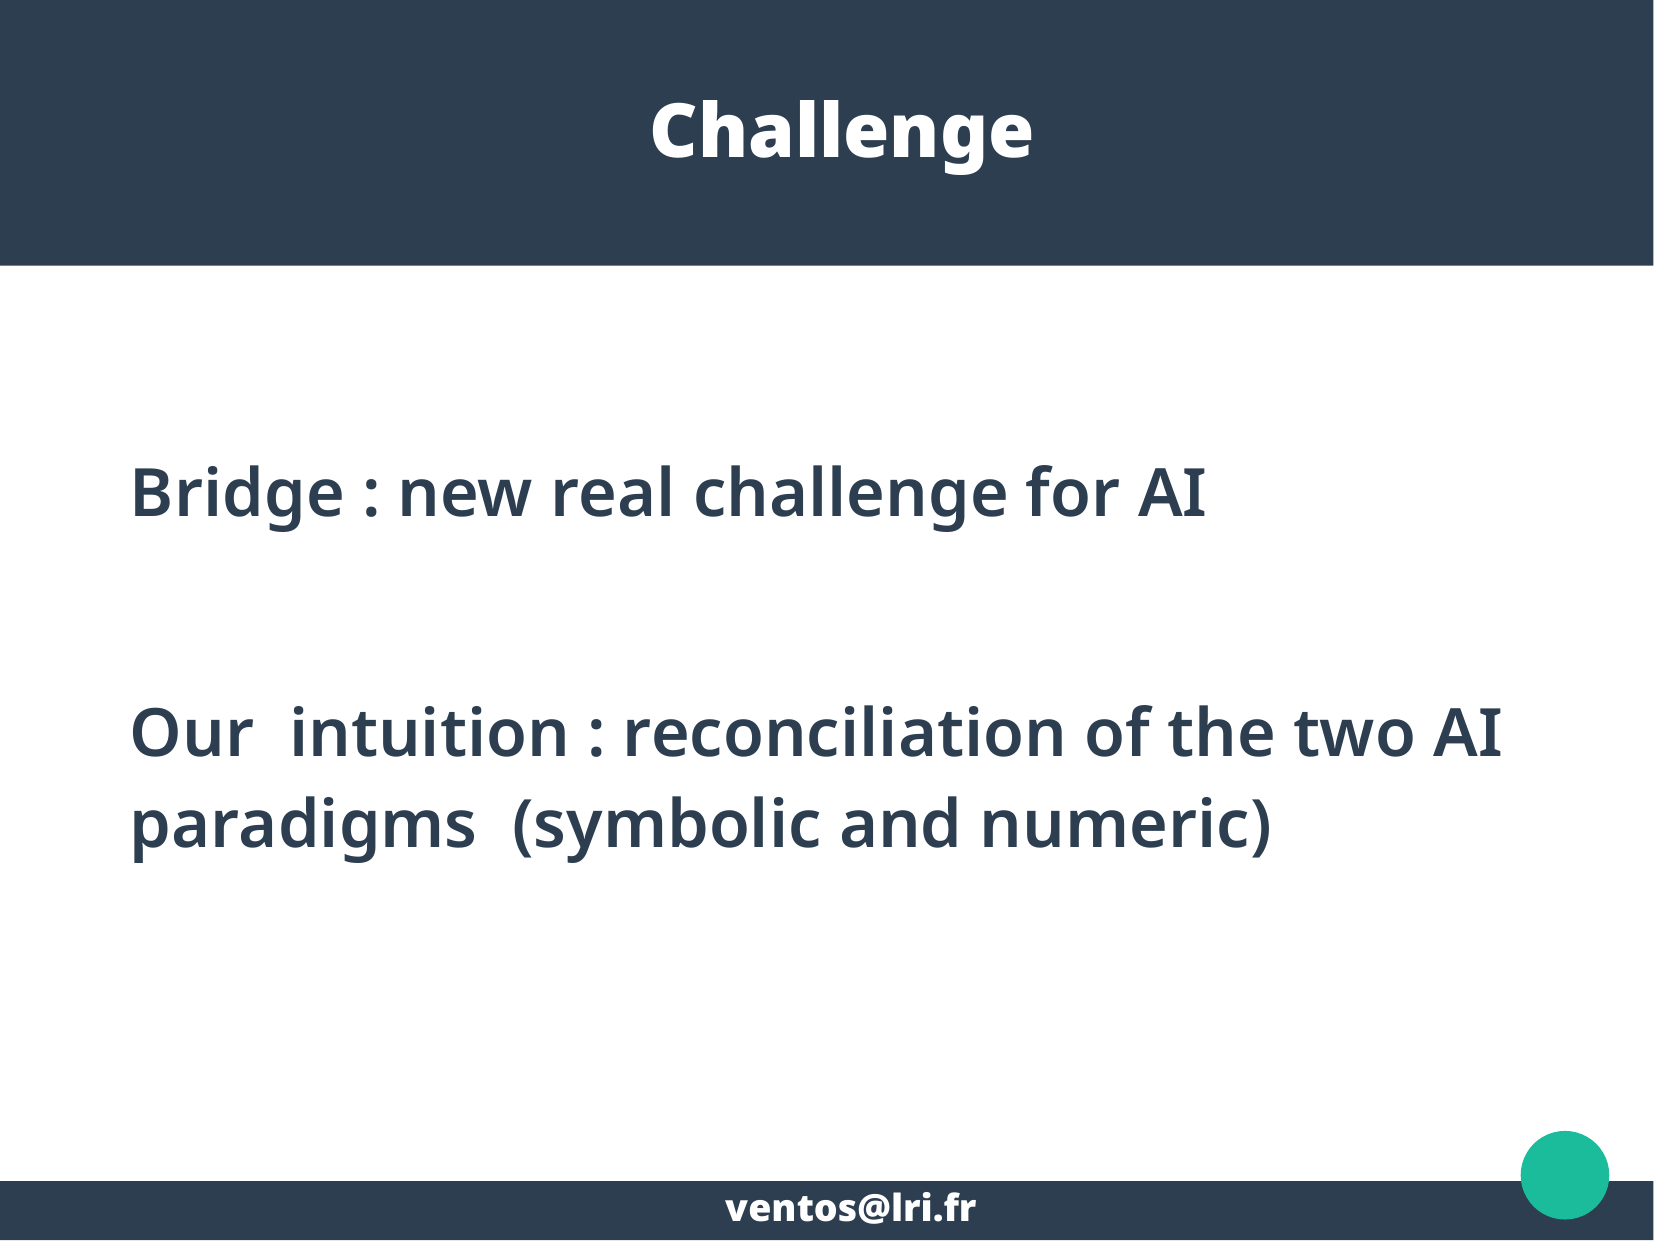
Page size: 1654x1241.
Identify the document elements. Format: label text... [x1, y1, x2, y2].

title Challenge [59, 49, 1595, 207]
list Bridge : new real challenge for AI Our intuition : reconciliation of the two AI paradigms (symbolic and numeric) [59, 324, 1595, 1152]
